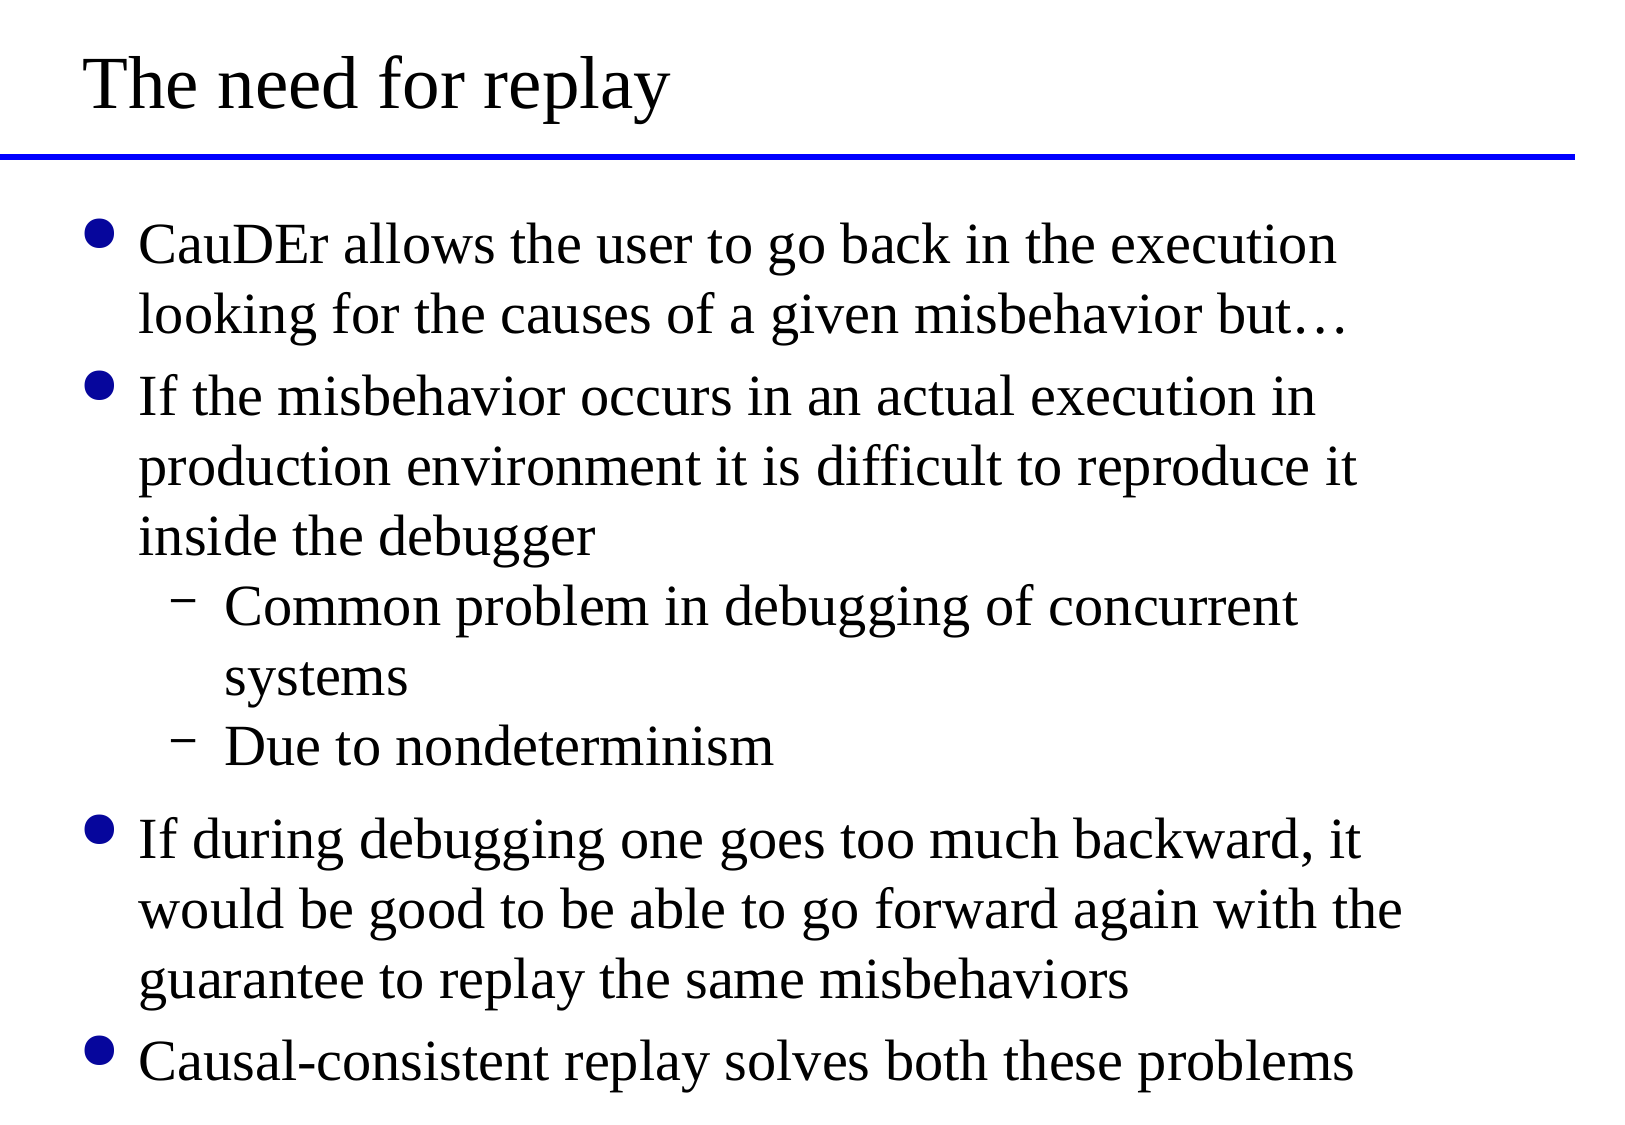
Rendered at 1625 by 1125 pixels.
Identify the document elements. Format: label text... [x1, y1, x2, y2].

list CauDEr allows the user to go back in the execution looking for the causes of a given misbehavior but… If the misbehavior occurs in an actual execution in production environment it is difficult to reproduce it inside the debugger Common problem in debugging of concurrent systems Due to nondeterminism If during debugging one goes too much backward, it would be good to be able to go forward again with the guarantee to replay the same misbehaviors Causal-consistent replay solves both these problems [67, 198, 1478, 1061]
title The need for replay [67, 27, 1544, 131]
